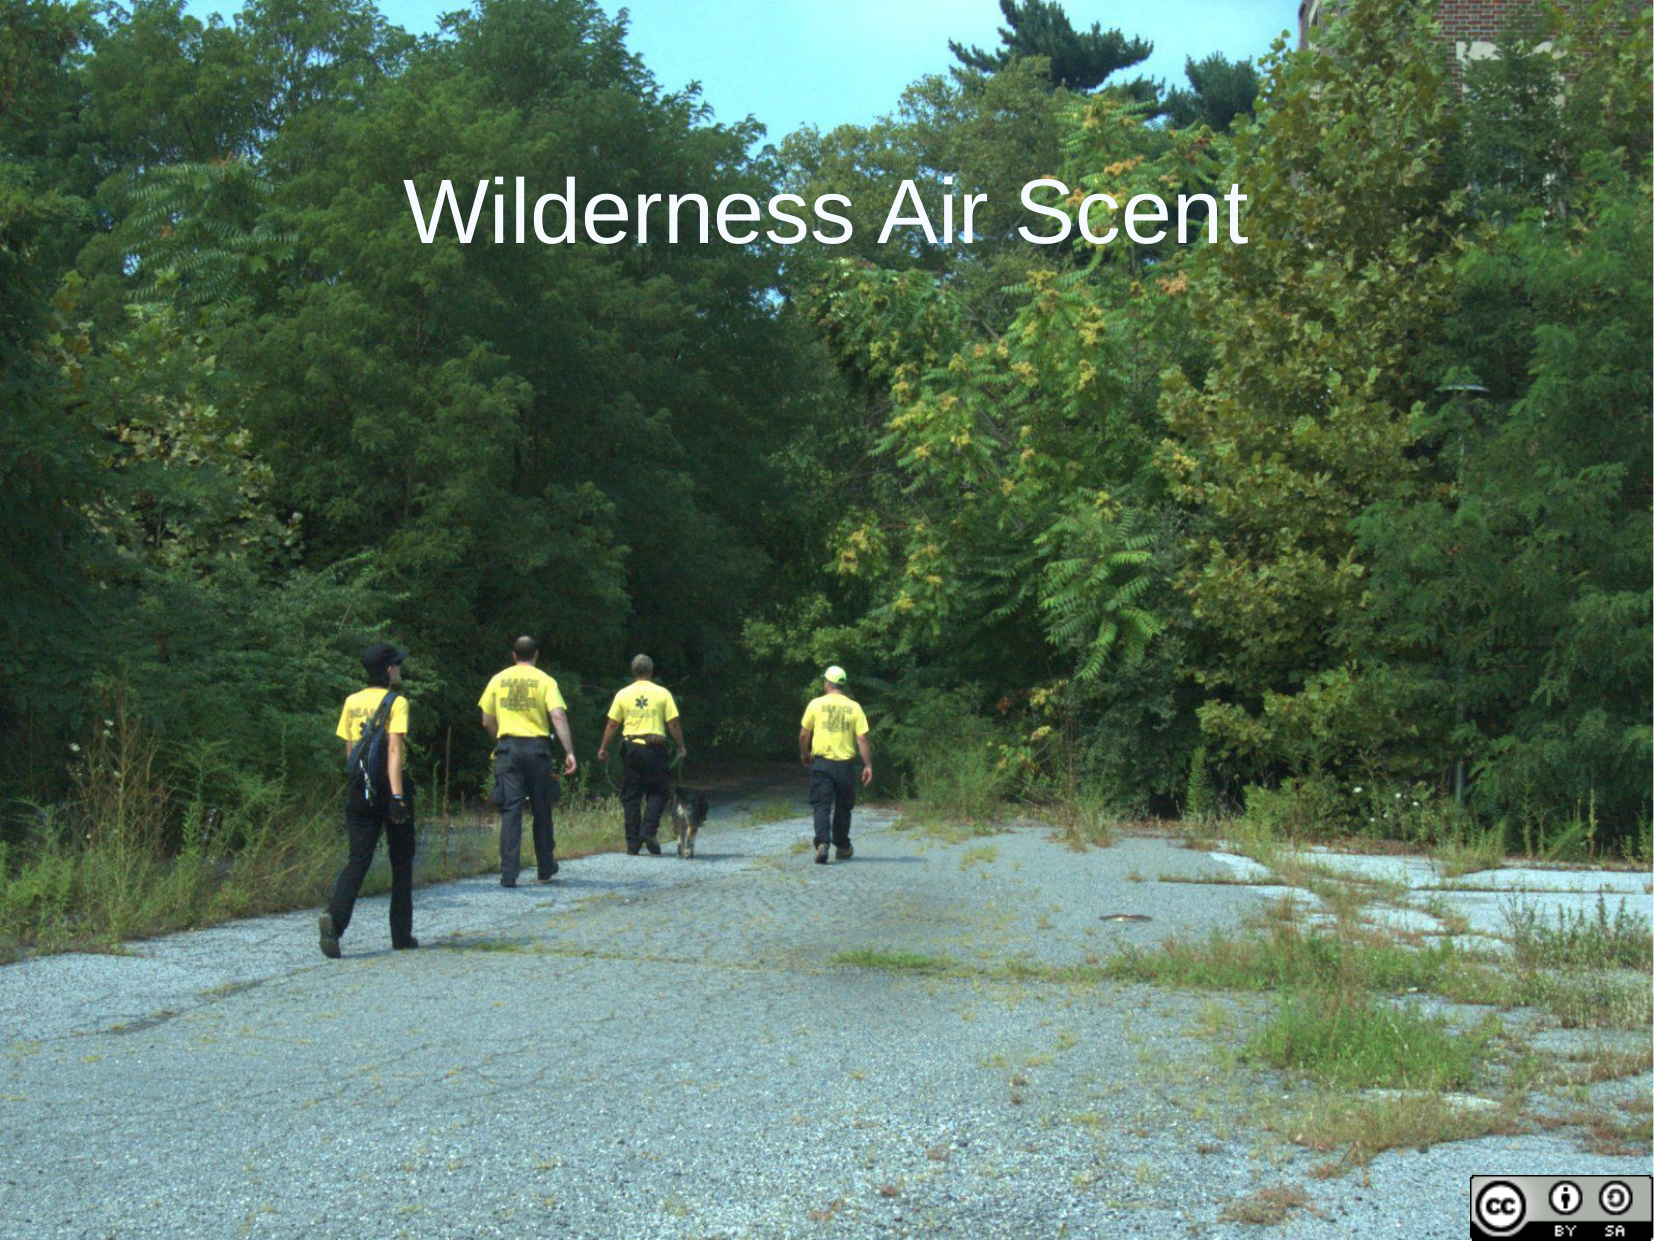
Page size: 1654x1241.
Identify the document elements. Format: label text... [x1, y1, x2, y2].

title Wilderness Air Scent [82, 108, 1571, 316]
picture [0, 0, 1654, 1241]
